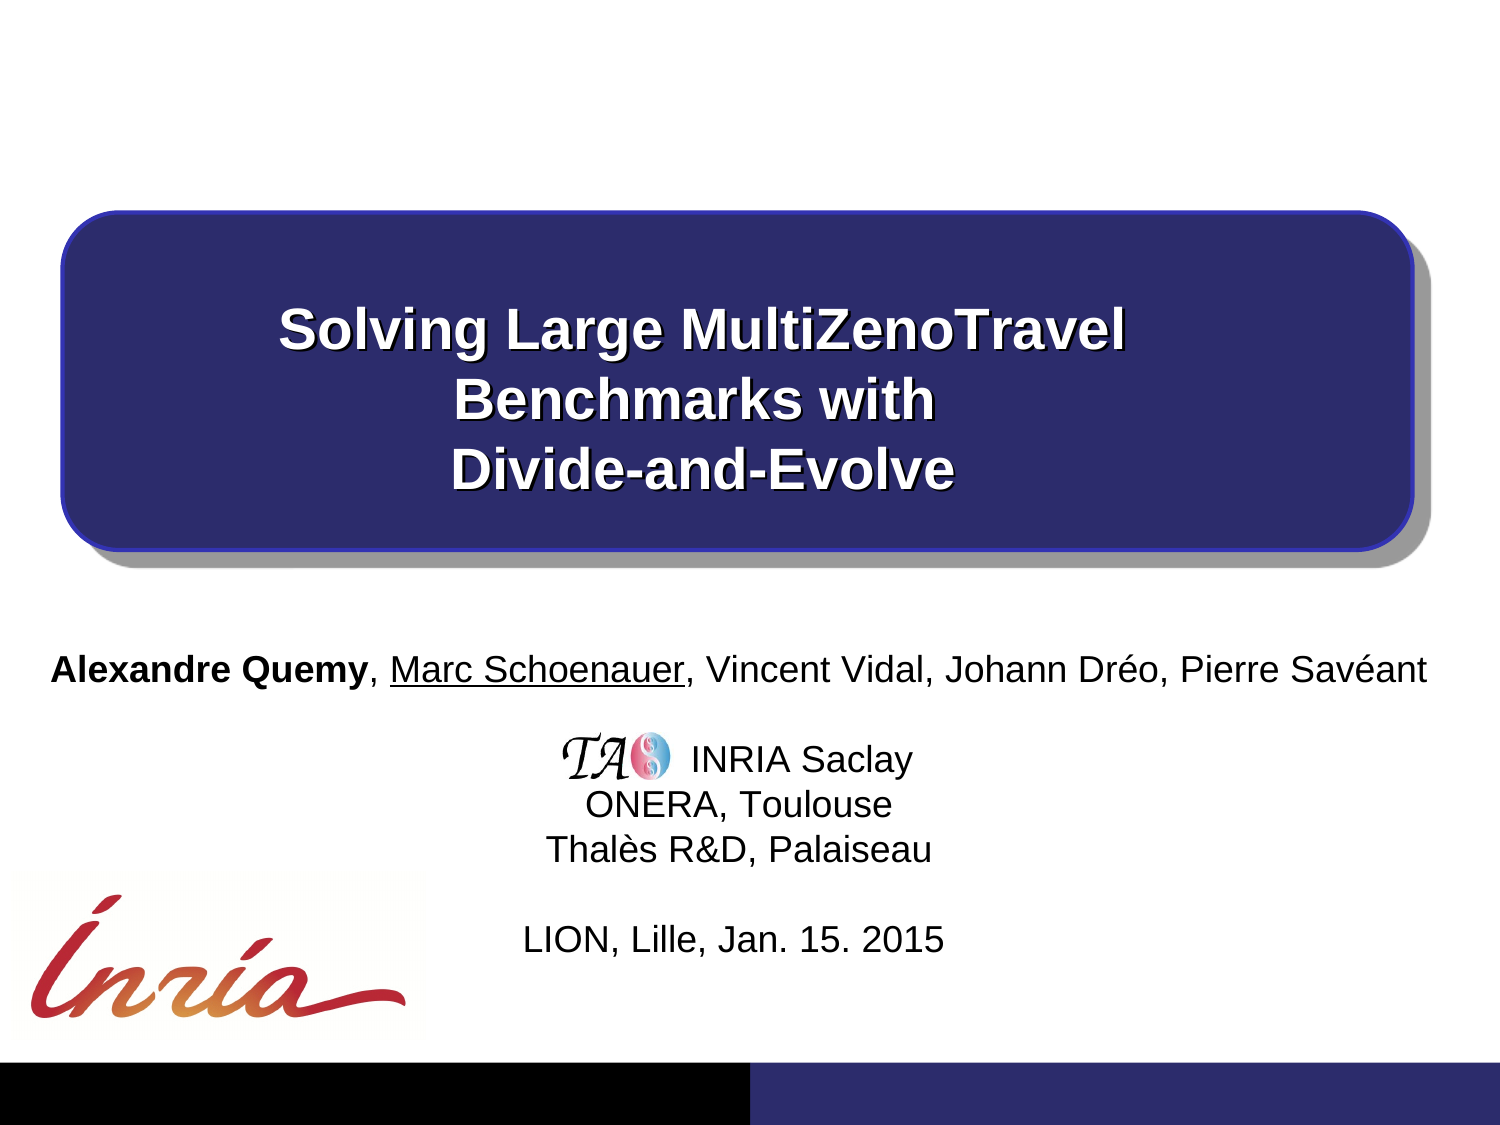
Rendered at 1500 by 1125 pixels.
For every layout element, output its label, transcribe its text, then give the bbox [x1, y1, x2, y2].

text_box Alexandre Quemy, Marc Schoenauer, Vincent Vidal, Johann Dréo, Pierre Savéant INRIA Saclay ONERA, Toulouse Thalès R&D, Palaiseau LION, Lille, Jan. 15. 2015 [35, 637, 1441, 968]
text_box Solving Large MultiZenoTravel Benchmarks with Divide-and-Evolve [248, 283, 1326, 579]
picture [11, 871, 426, 1040]
picture [555, 732, 674, 780]
